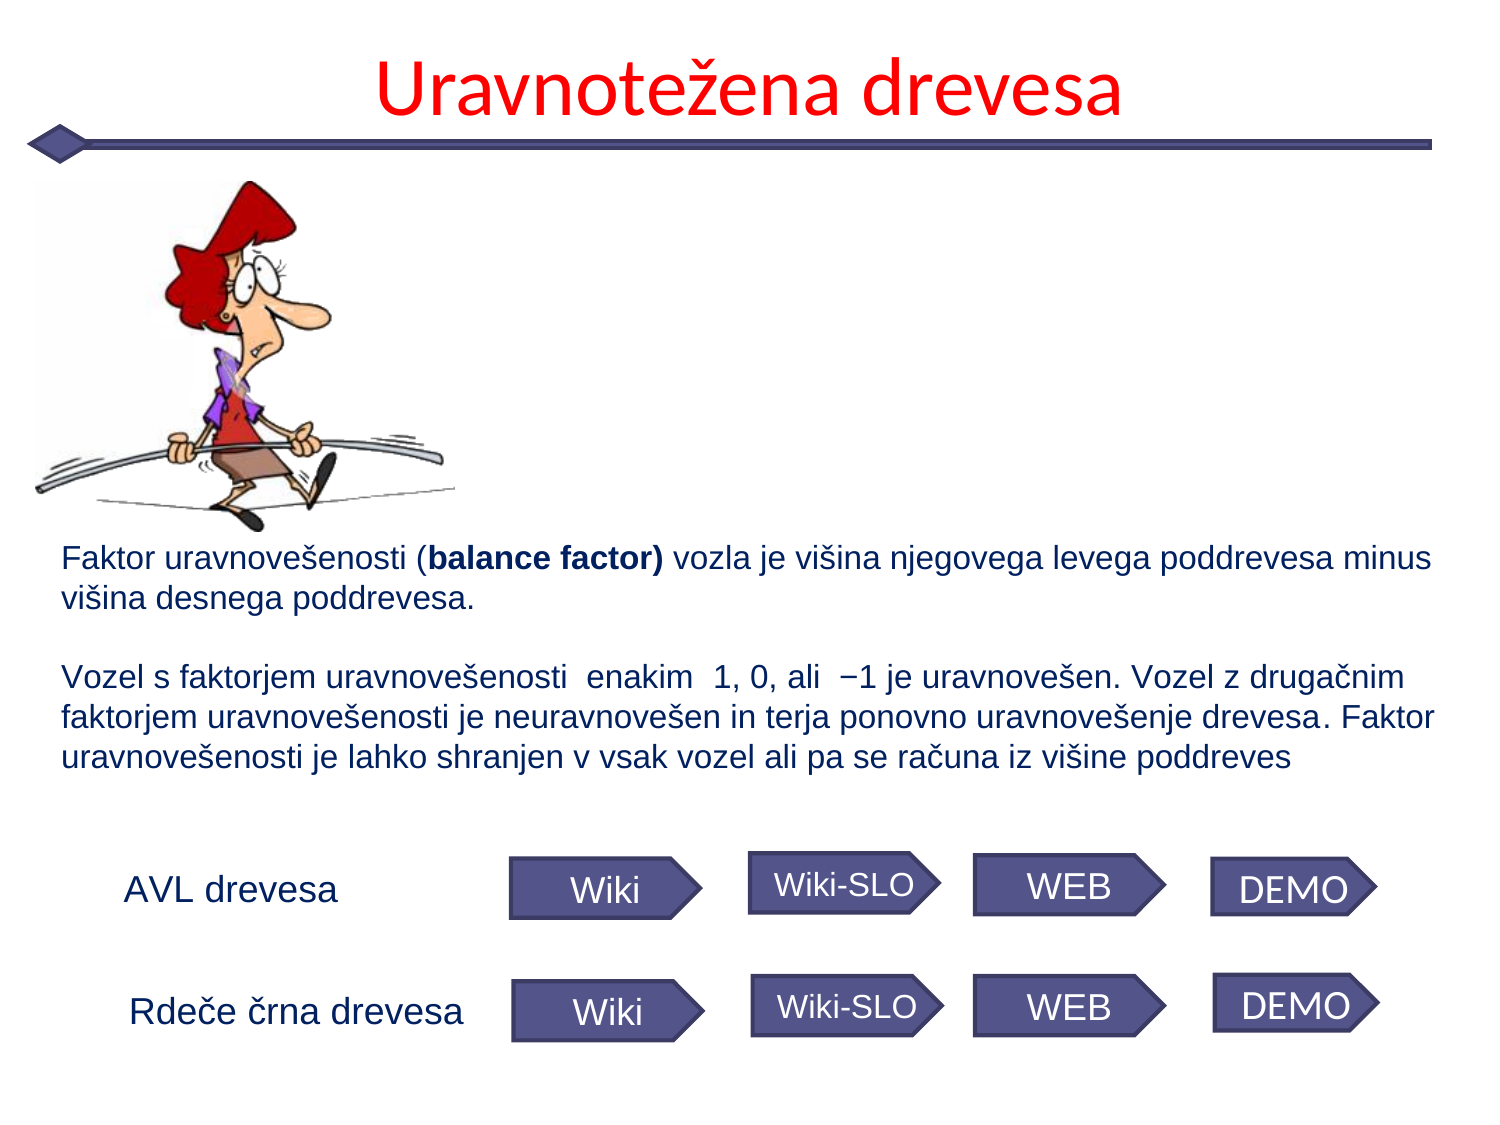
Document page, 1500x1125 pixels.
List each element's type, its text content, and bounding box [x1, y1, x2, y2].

text_box Wiki [510, 858, 700, 918]
text_box WEB [974, 855, 1164, 915]
text_box Wiki-SLO [752, 976, 942, 1036]
picture [35, 181, 455, 532]
text_box Wiki [513, 981, 703, 1041]
text_box DEMO [1214, 974, 1378, 1031]
text_box AVL drevesa [108, 856, 353, 918]
text_box DEMO [1212, 858, 1375, 915]
text_box Rdeče črna drevesa [114, 979, 479, 1041]
title Uravnotežena drevesa [75, 23, 1426, 141]
text_box Wiki-SLO [749, 853, 939, 913]
text_box WEB [974, 976, 1164, 1036]
text_box Faktor uravnovešenosti (balance factor) vozla je višina njegovega levega poddrevesa minus višina desnega poddrevesa. Vozel s faktorjem uravnovešenosti enakim 1, 0, ali −1 je uravnovešen. Vozel z drugačnim faktorjem uravnovešenosti je neuravnovešen in terja ponovno uravnovešenje drevesa. Faktor uravnovešenosti je lahko shranjen v vsak vozel ali pa se računa iz višine poddreves [46, 528, 1452, 784]
